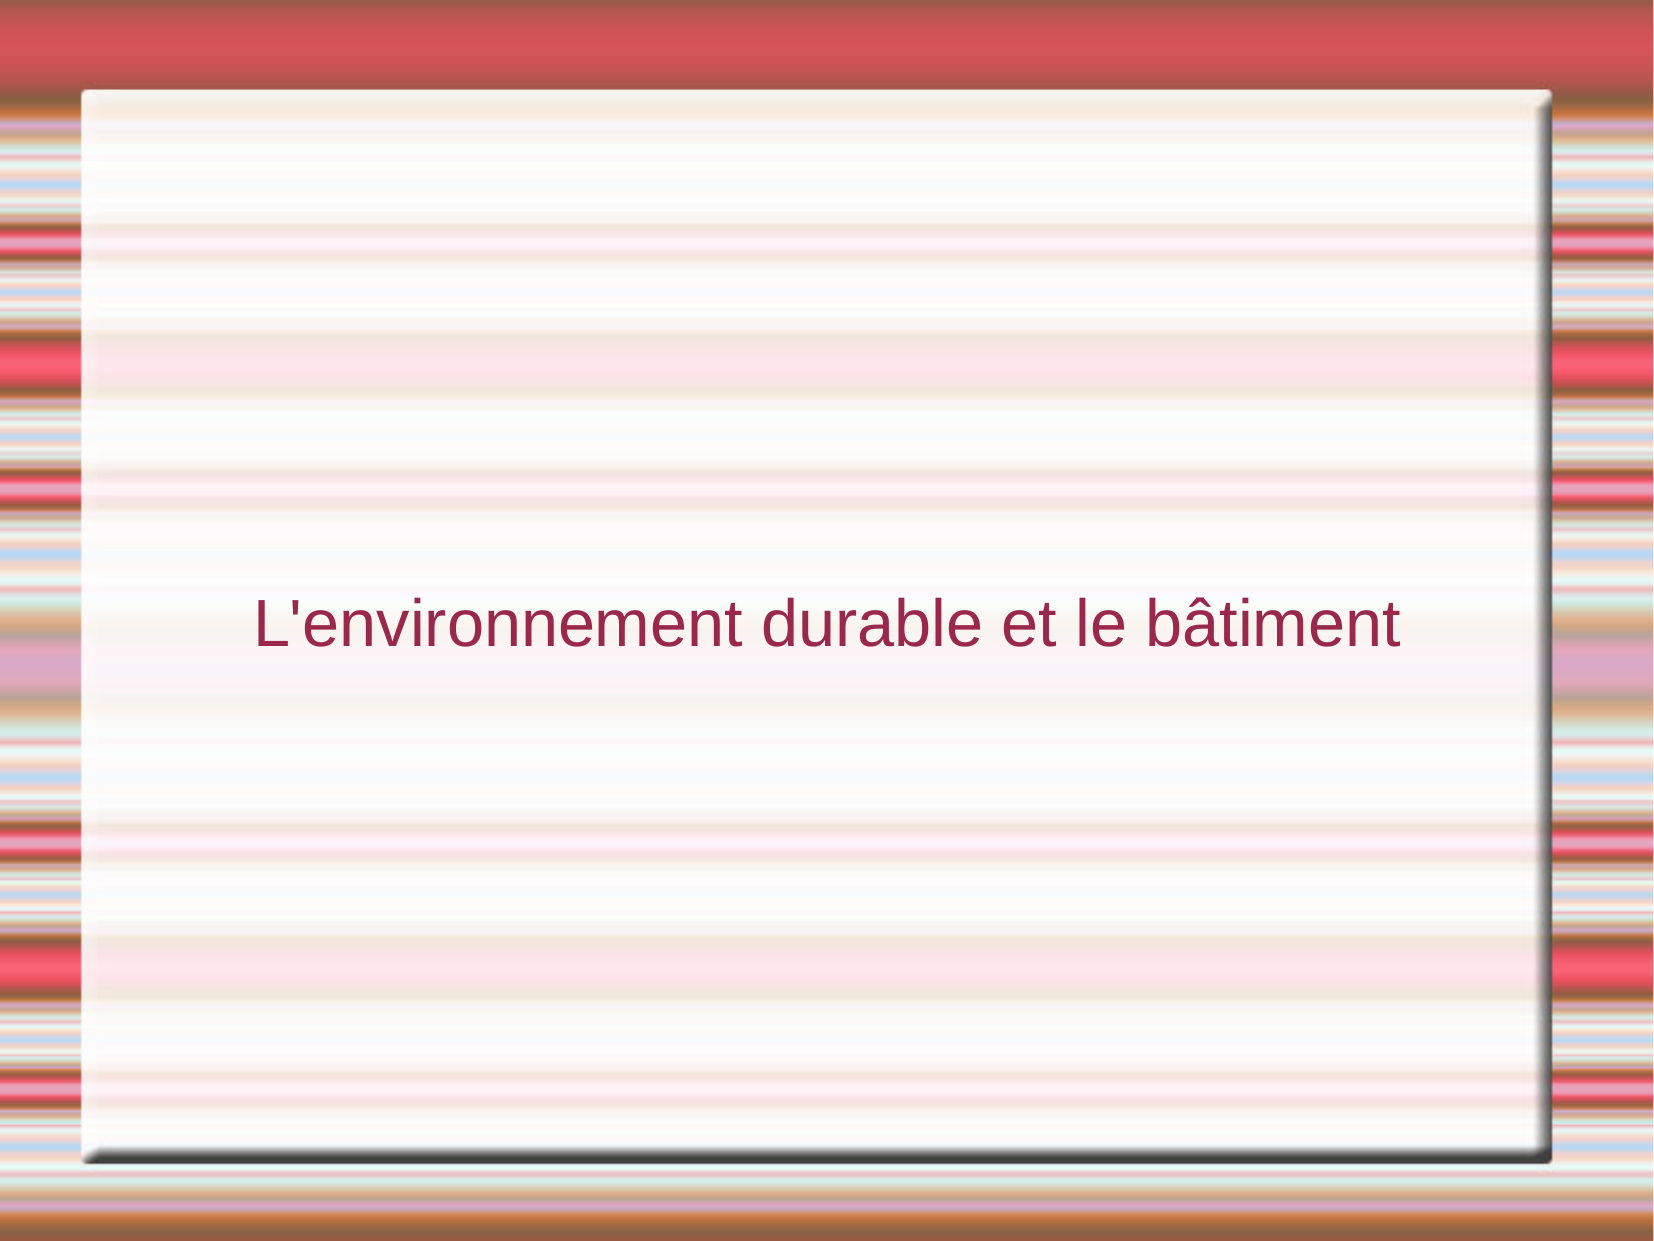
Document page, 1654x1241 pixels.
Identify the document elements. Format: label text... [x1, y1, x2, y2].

subtitle L'environnement durable et le bâtiment [121, 114, 1534, 1132]
picture [0, 0, 1654, 1241]
